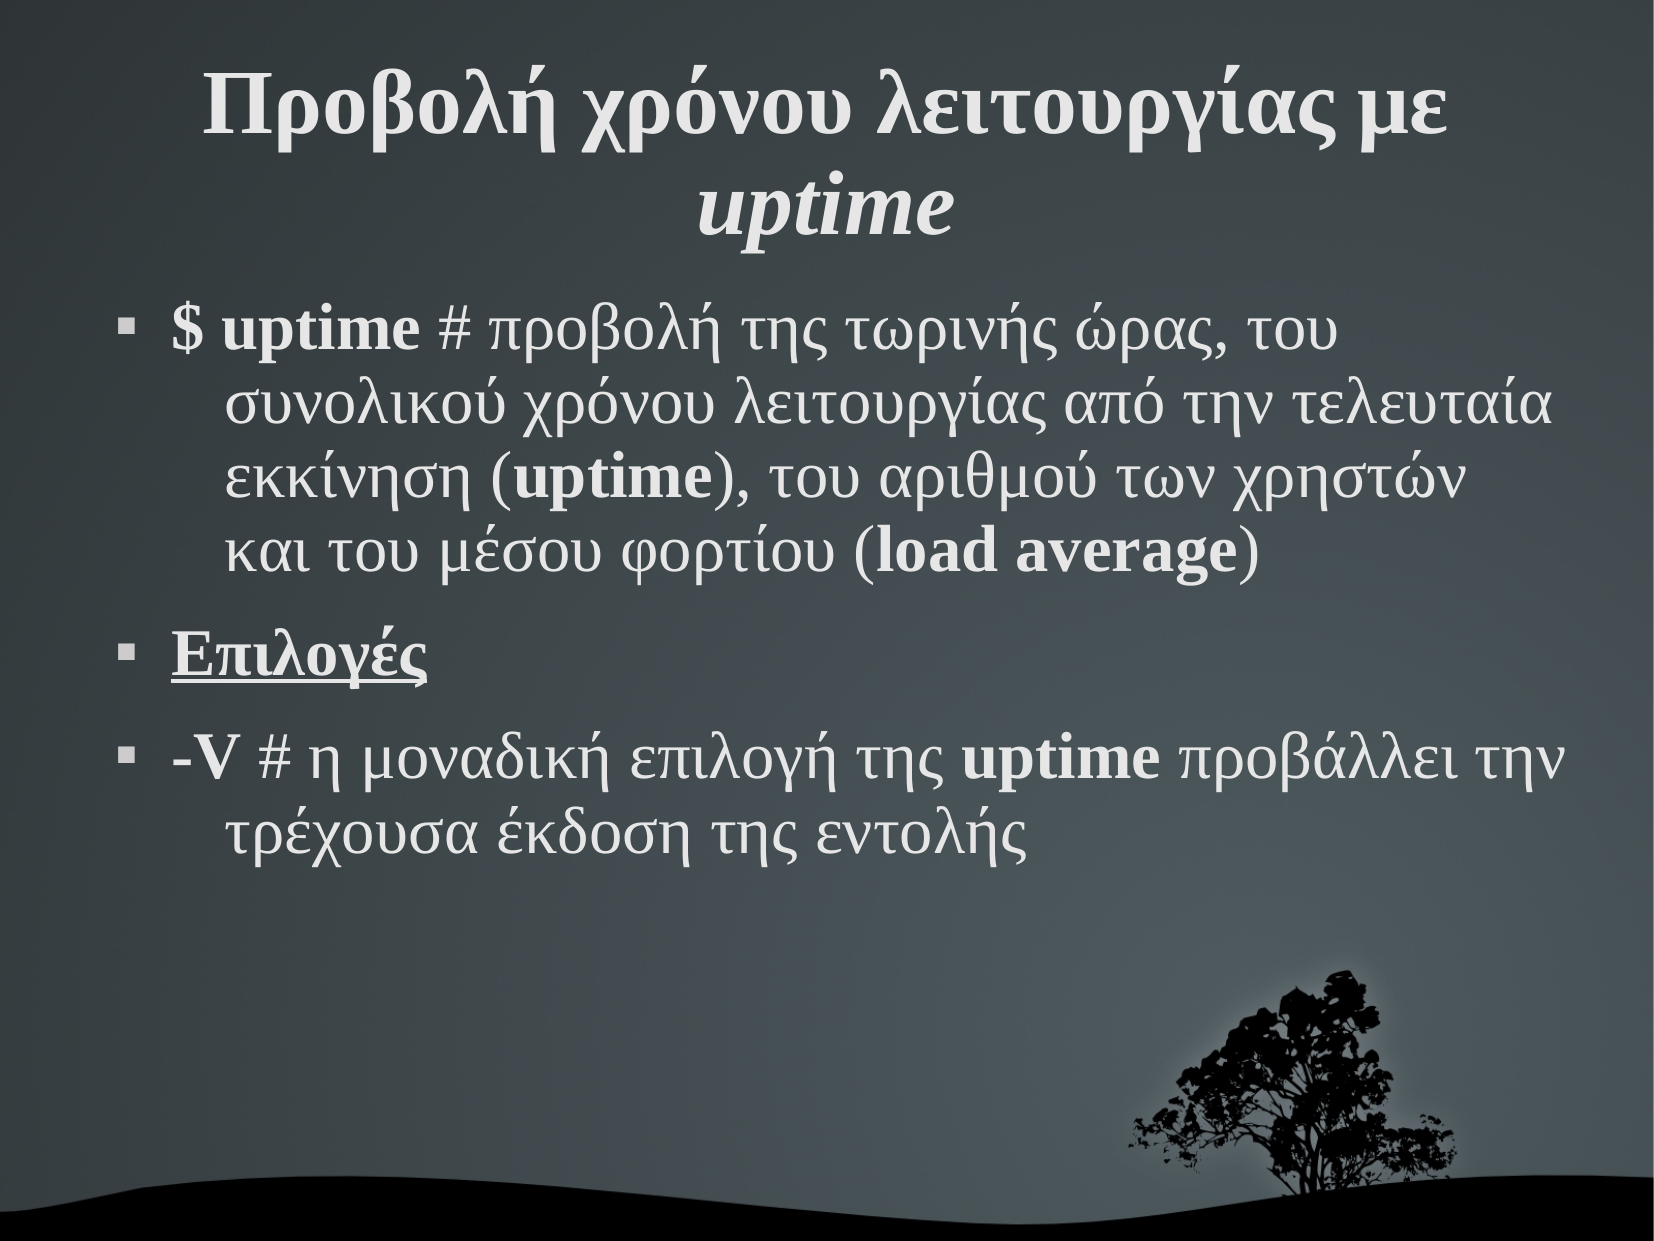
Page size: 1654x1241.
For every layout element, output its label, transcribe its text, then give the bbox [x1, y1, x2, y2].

title Προβολή χρόνου λειτουργίας με uptime [82, 33, 1571, 273]
list $ uptime # προβολή της τωρινής ώρας, του συνολικού χρόνου λειτουργίας από την τελευταία εκκίνηση (uptime), του αριθμού των χρηστών και του μέσου φορτίου (load average) Επιλογές -V # η μοναδική επιλογή της uptime προβάλλει την τρέχουσα έκδοση της εντολής [82, 290, 1571, 1109]
picture [0, 0, 1654, 1241]
